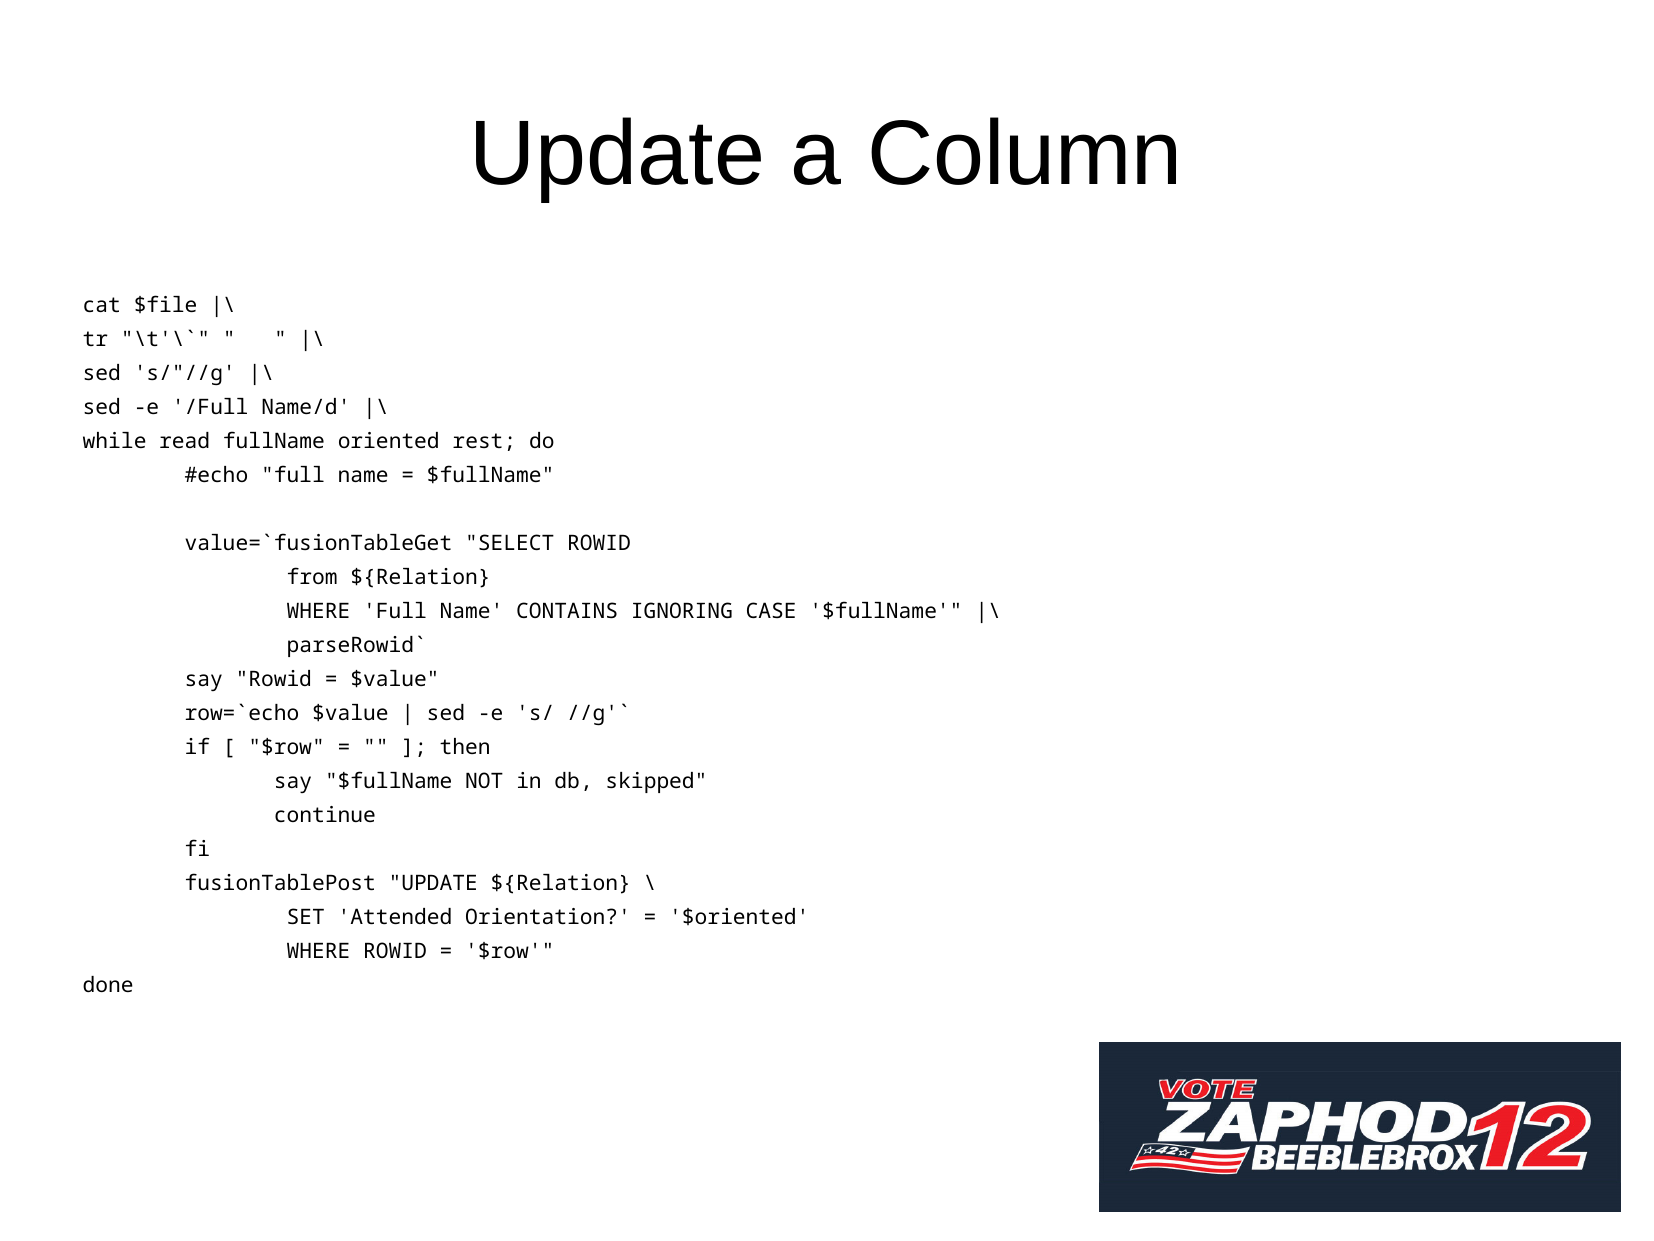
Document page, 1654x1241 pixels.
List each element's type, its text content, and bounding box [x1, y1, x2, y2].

title Update a Column [82, 49, 1571, 257]
picture [1099, 1042, 1621, 1212]
list cat $file |\ tr "\t'\`" " " |\ sed 's/"//g' |\ sed -e '/Full Name/d' |\ while read fullName oriented rest; do #echo "full name = $fullName" value=`fusionTableGet "SELECT ROWID from ${Relation} WHERE 'Full Name' CONTAINS IGNORING CASE '$fullName'" |\ parseRowid` say "Rowid = $value" row=`echo $value | sed -e 's/ //g'` if [ "$row" = "" ]; then say "$fullName NOT in db, skipped" continue fi fusionTablePost "UPDATE ${Relation} \ SET 'Attended Orientation?' = '$oriented' WHERE ROWID = '$row'" done [82, 290, 1571, 1010]
